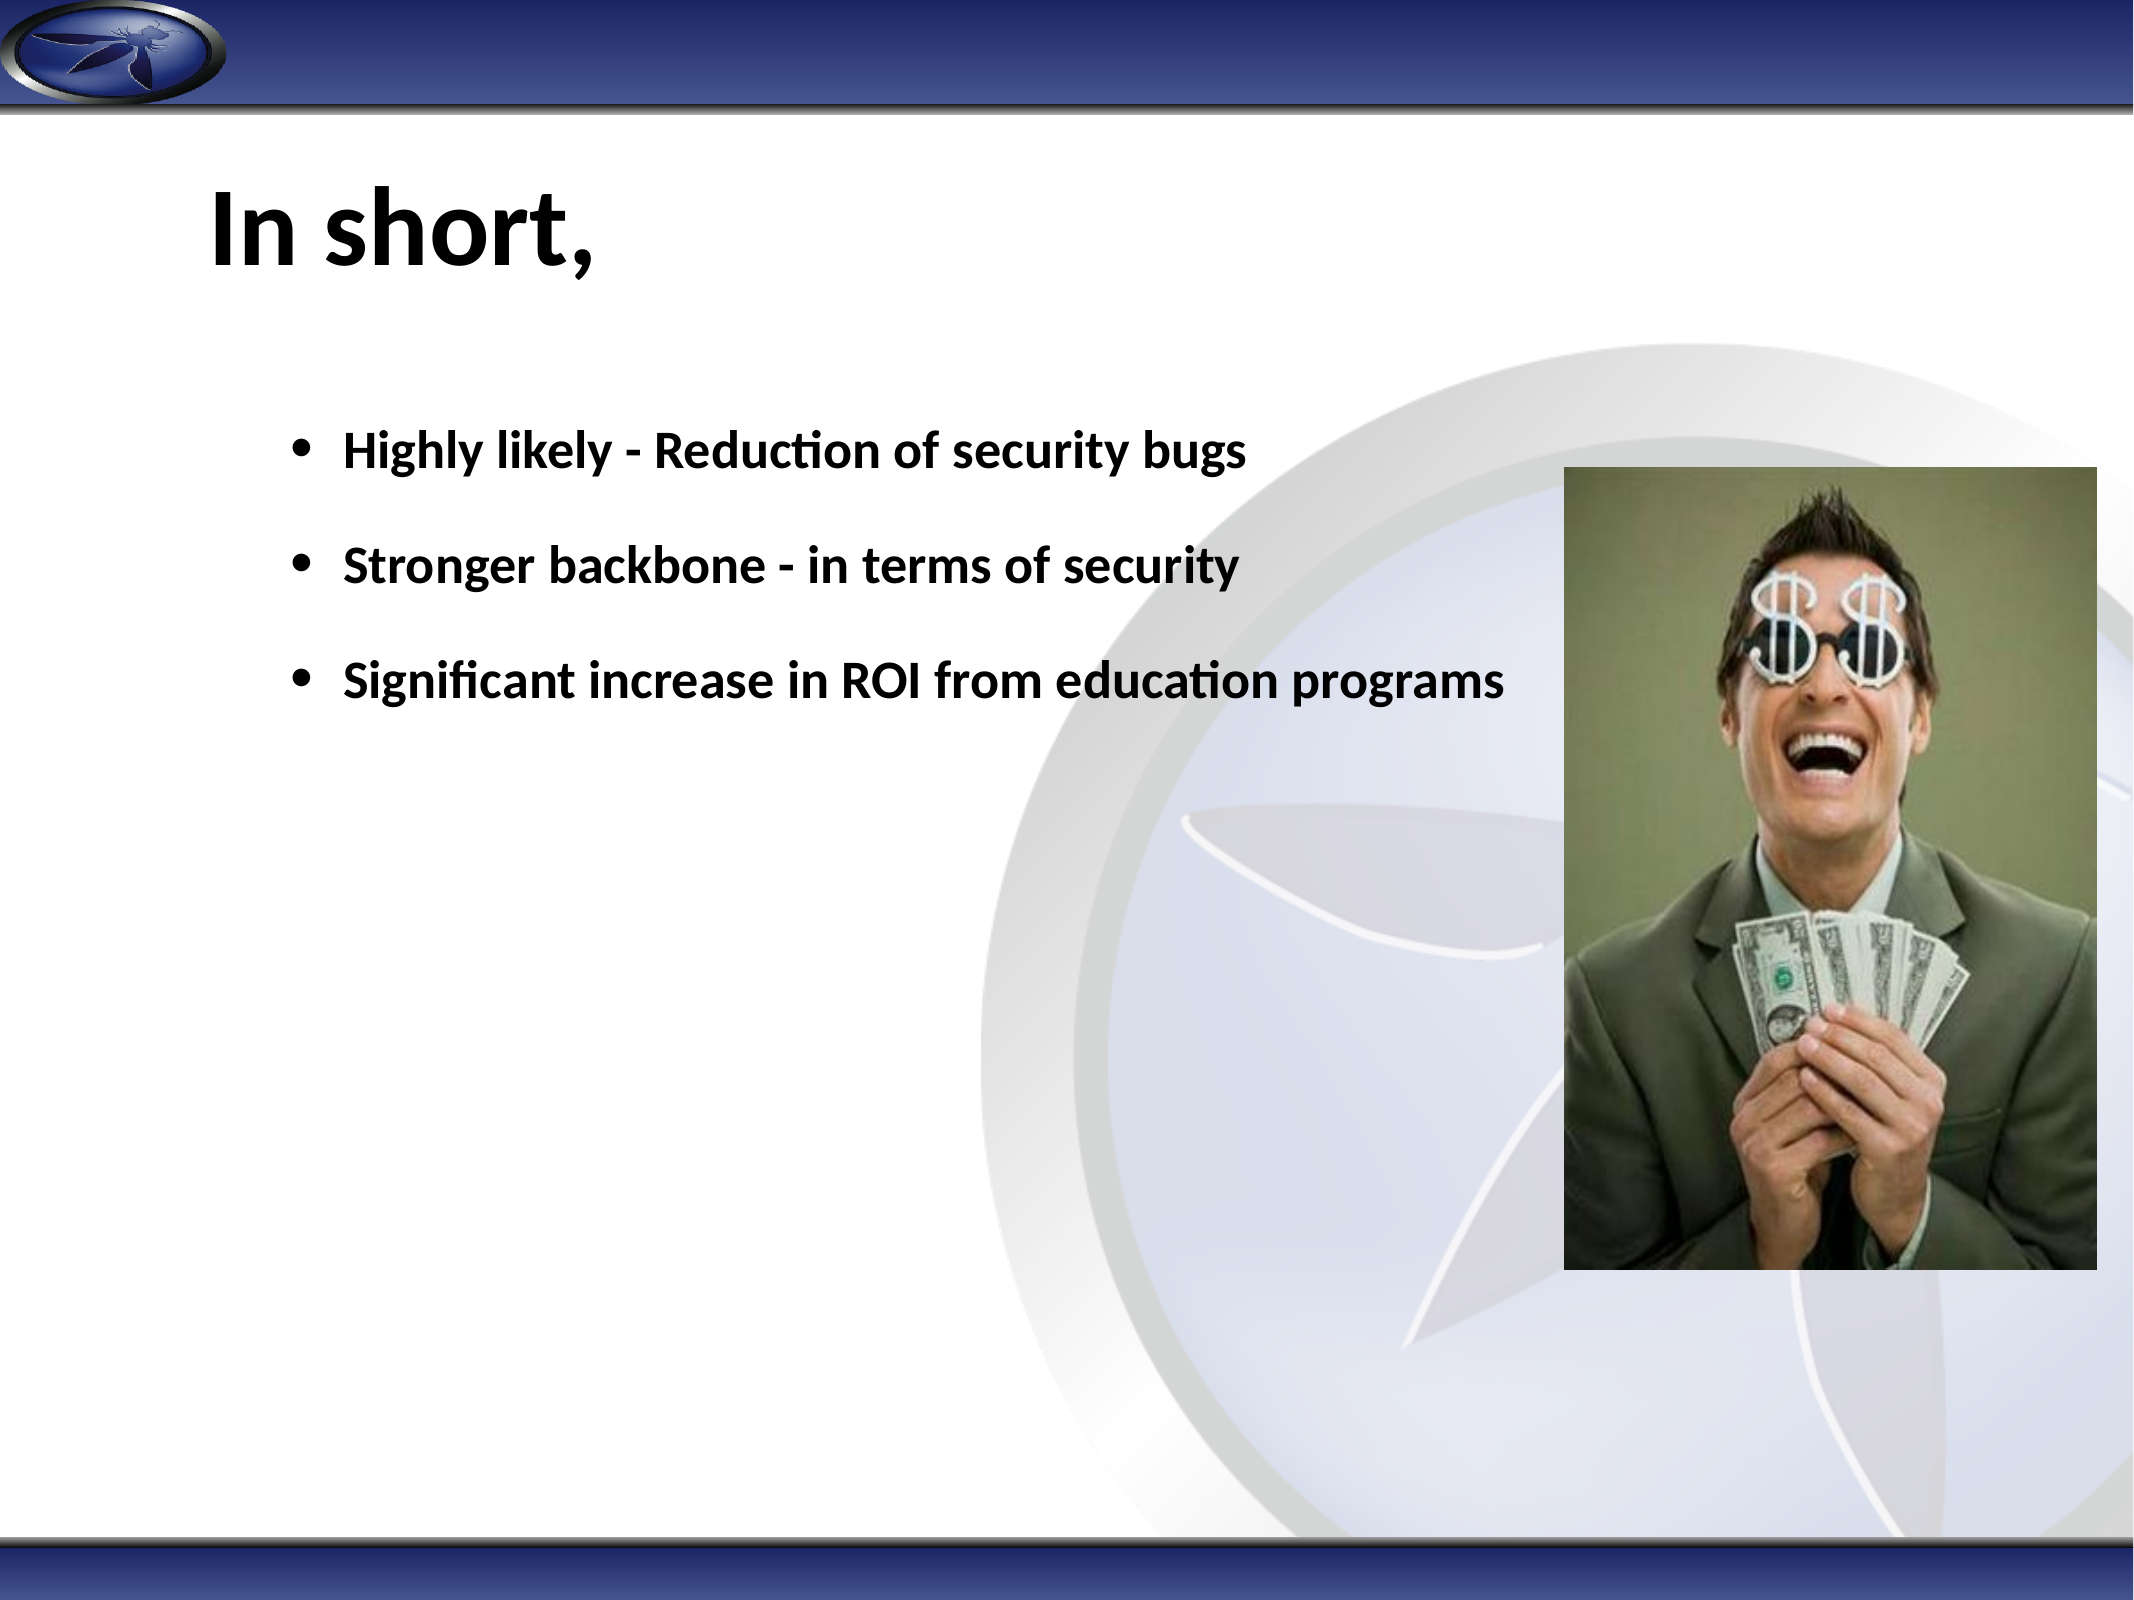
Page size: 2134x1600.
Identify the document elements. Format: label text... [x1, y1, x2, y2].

picture [0, 0, 228, 104]
picture [981, 339, 2134, 1600]
list Highly likely - Reduction of security bugs Stronger backbone - in terms of security Significant increase in ROI from education programs [213, 407, 2038, 1447]
title In short, [208, 125, 1925, 350]
